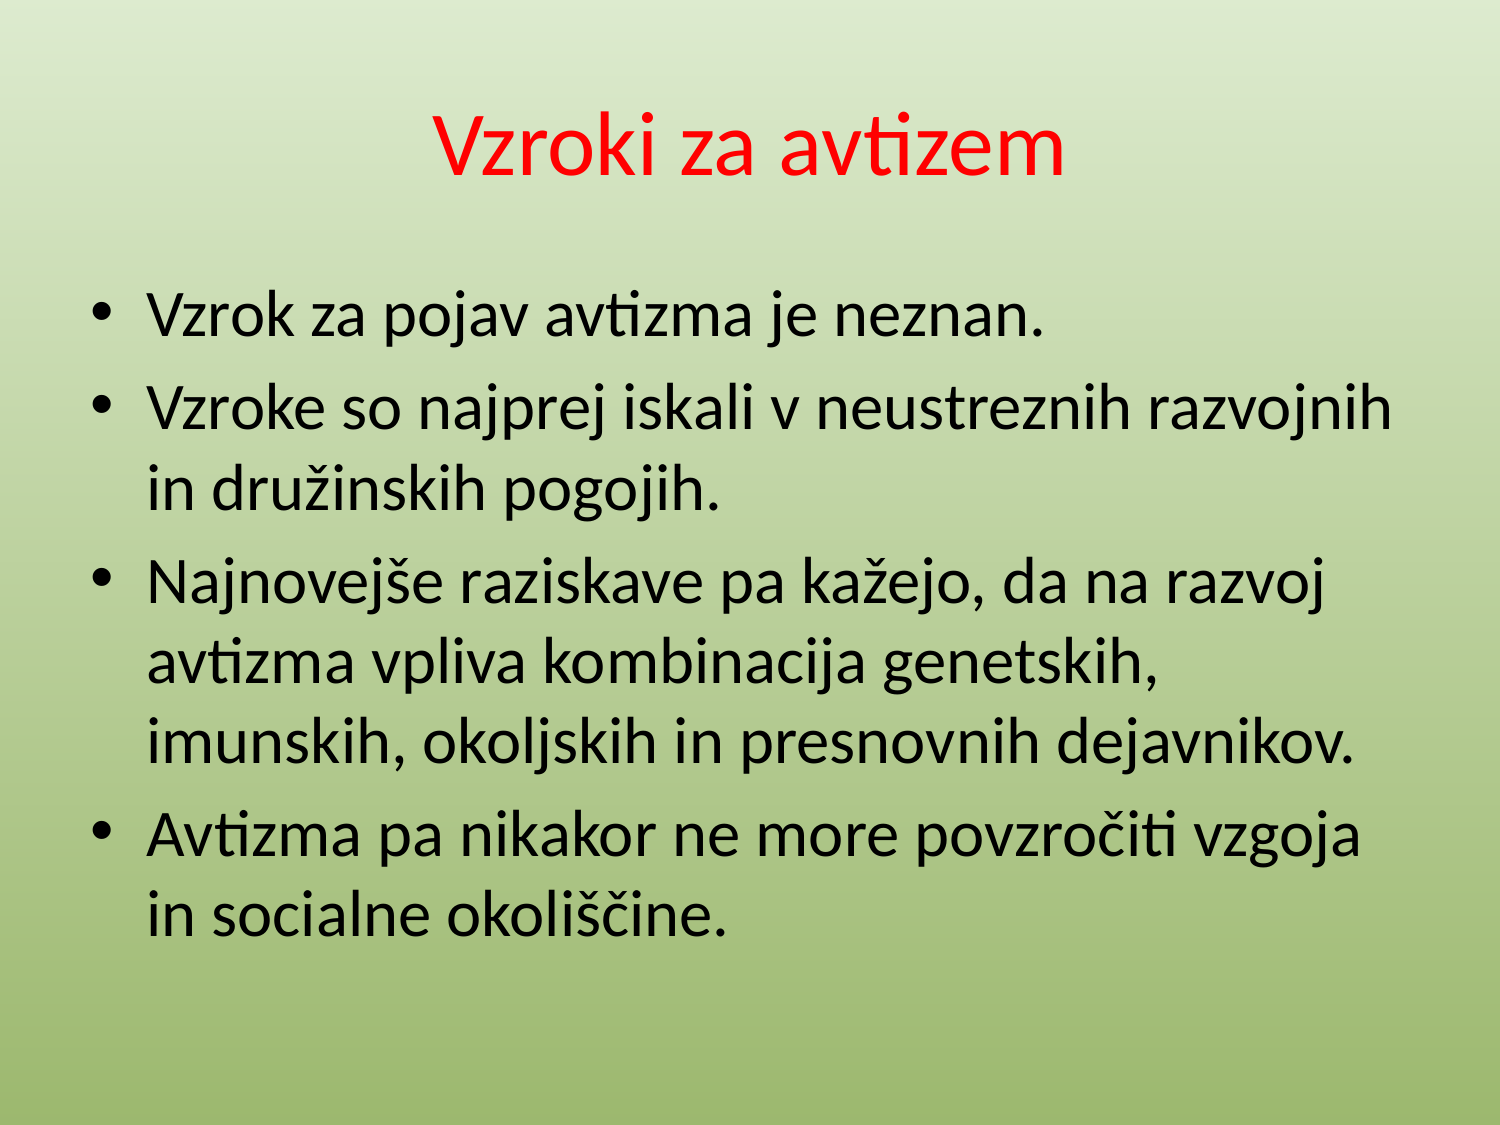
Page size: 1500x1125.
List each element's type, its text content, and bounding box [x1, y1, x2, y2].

list Vzrok za pojav avtizma je neznan. Vzroke so najprej iskali v neustreznih razvojnih in družinskih pogojih. Najnovejše raziskave pa kažejo, da na razvoj avtizma vpliva kombinacija genetskih, imunskih, okoljskih in presnovnih dejavnikov. Avtizma pa nikakor ne more povzročiti vzgoja in socialne okoliščine. [75, 262, 1425, 1005]
title Vzroki za avtizem [75, 45, 1425, 233]
